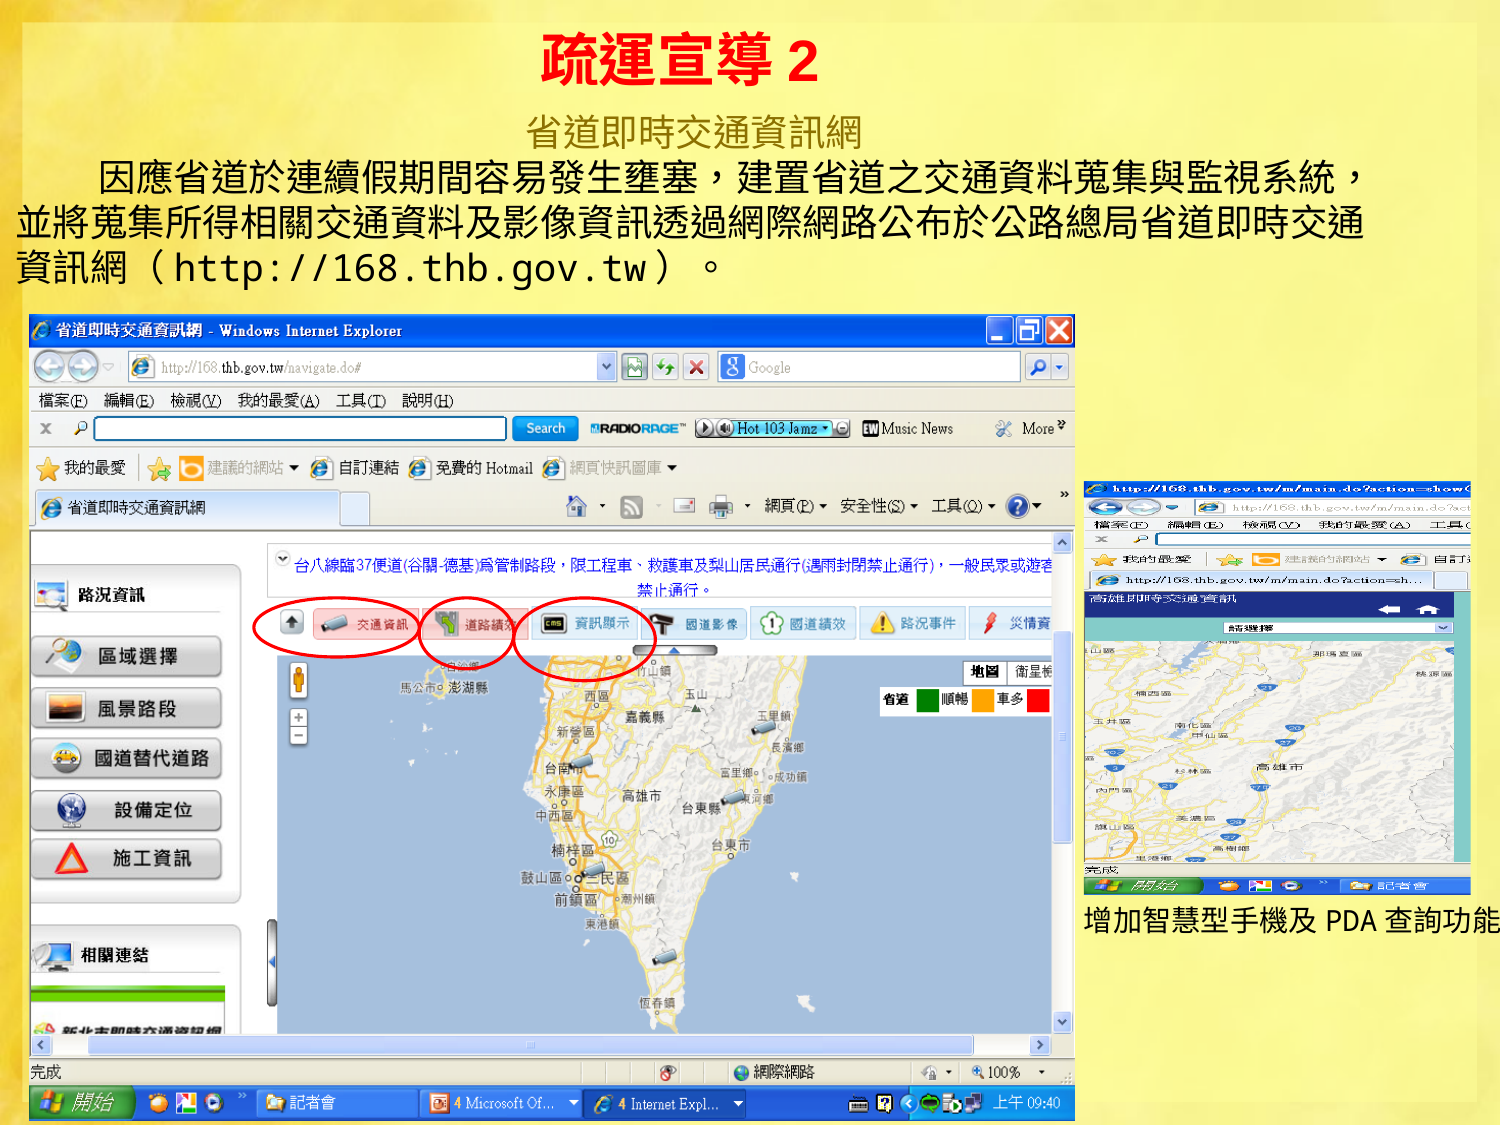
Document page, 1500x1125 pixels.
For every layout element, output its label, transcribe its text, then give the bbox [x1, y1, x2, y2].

picture [29, 314, 1075, 1121]
picture [1083, 481, 1471, 895]
text_box 省道即時交通資訊網 因應省道於連續假期間容易發生壅塞，建置省道之交通資料蒐集與監視系統，並將蒐集所得相關交通資料及影像資訊透過網際網路公布於公路總局省道即時交通資訊網（http://168.thb.gov.tw）。 [0, 102, 1418, 297]
text_box 疏運宣導2 [526, 16, 835, 101]
text_box 增加智慧型手機及PDA查詢功能 [1069, 894, 1500, 945]
